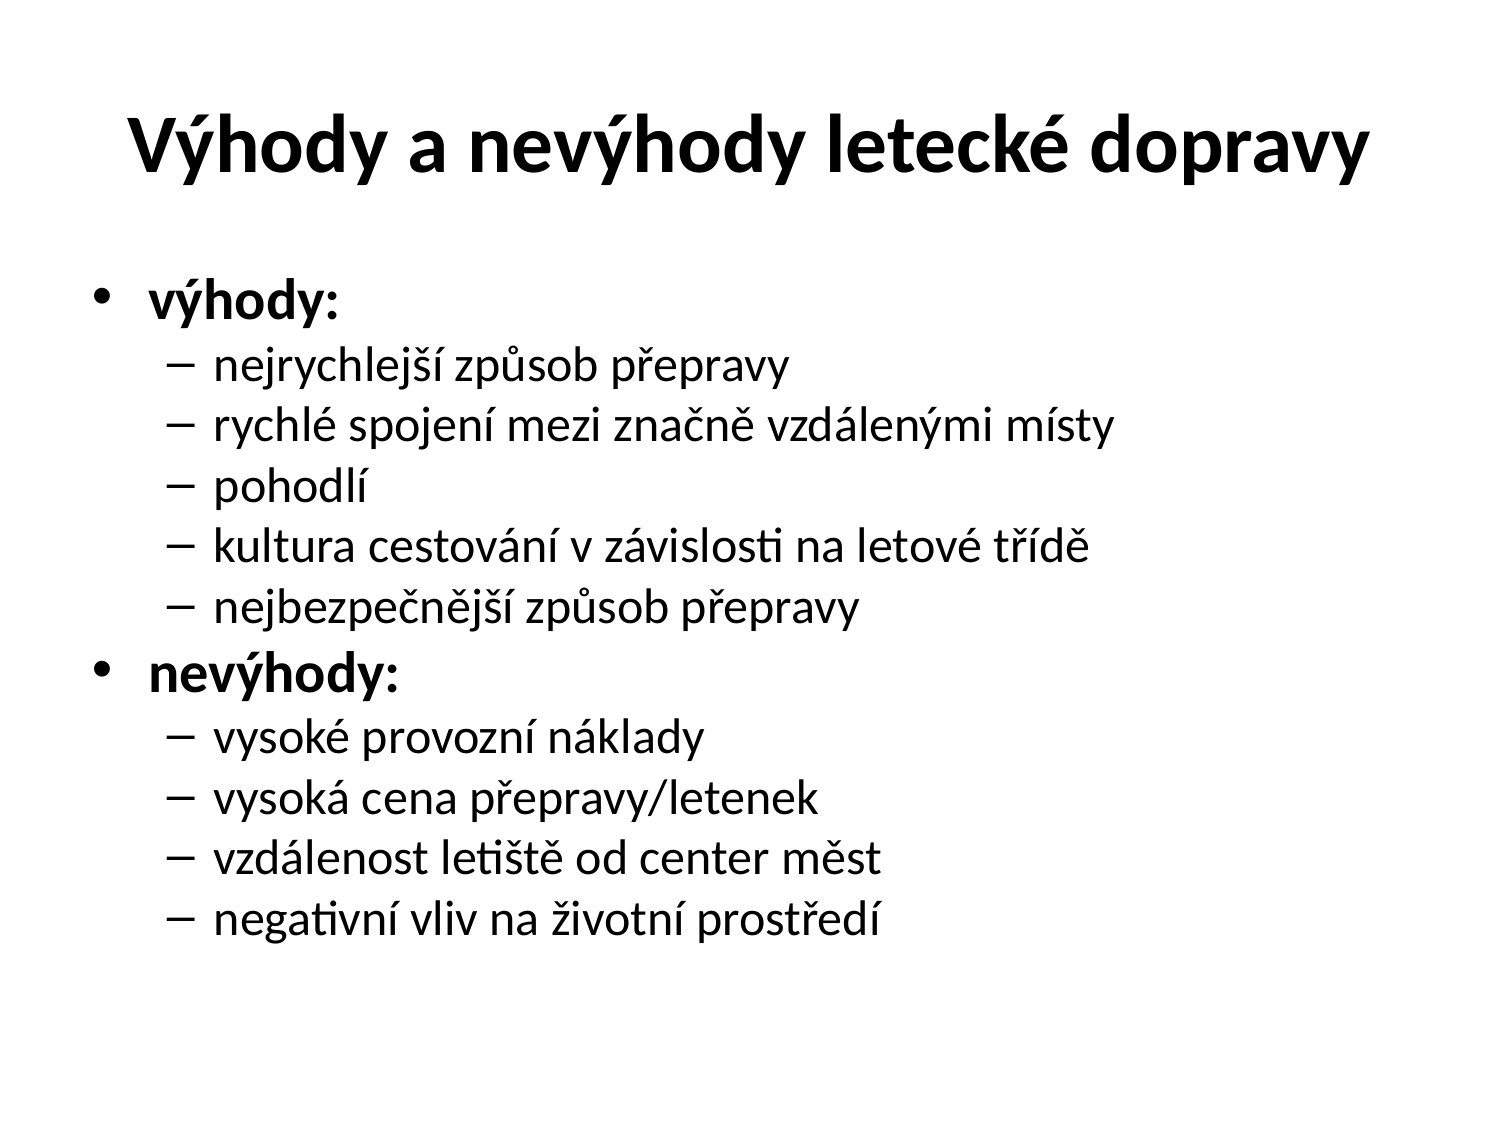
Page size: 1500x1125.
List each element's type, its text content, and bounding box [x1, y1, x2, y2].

list výhody: nejrychlejší způsob přepravy rychlé spojení mezi značně vzdálenými místy pohodlí kultura cestování v závislosti na letové třídě nejbezpečnější způsob přepravy nevýhody: vysoké provozní náklady vysoká cena přepravy/letenek vzdálenost letiště od center měst negativní vliv na životní prostředí [76, 267, 1427, 1021]
title Výhody a nevýhody letecké dopravy [75, 45, 1426, 233]
